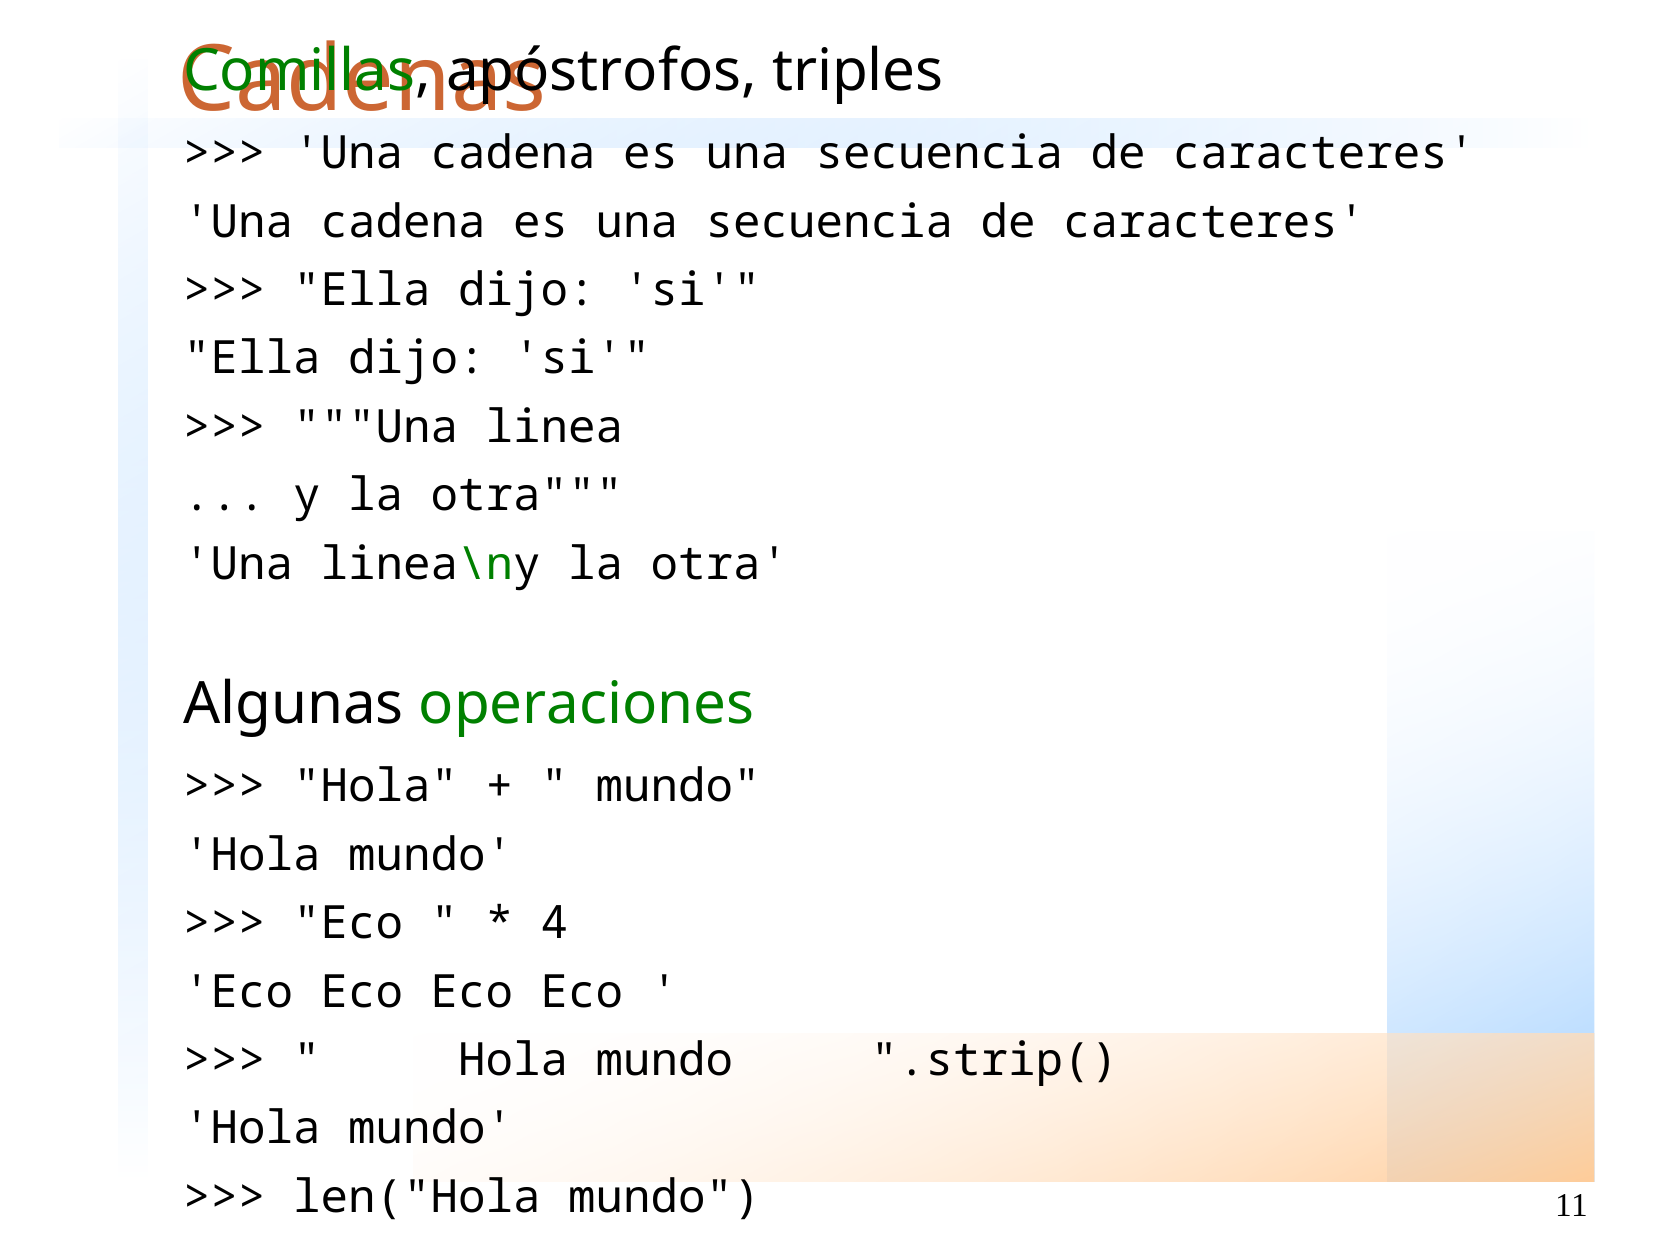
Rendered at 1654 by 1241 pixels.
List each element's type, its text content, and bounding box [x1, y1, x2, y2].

text_box Comillas, apóstrofos, triples >>> 'Una cadena es una secuencia de caracteres' 'Una cadena es una secuencia de caracteres' >>> "Ella dijo: 'si'" "Ella dijo: 'si'" >>> """Una linea ... y la otra""" 'Una linea\ny la otra' Algunas operaciones >>> "Hola" + " mundo" 'Hola mundo' >>> "Eco " * 4 'Eco Eco Eco Eco ' >>> " Hola mundo ".strip() 'Hola mundo' >>> len("Hola mundo") 10 [147, 149, 1595, 1173]
title Cadenas [177, 0, 1595, 149]
